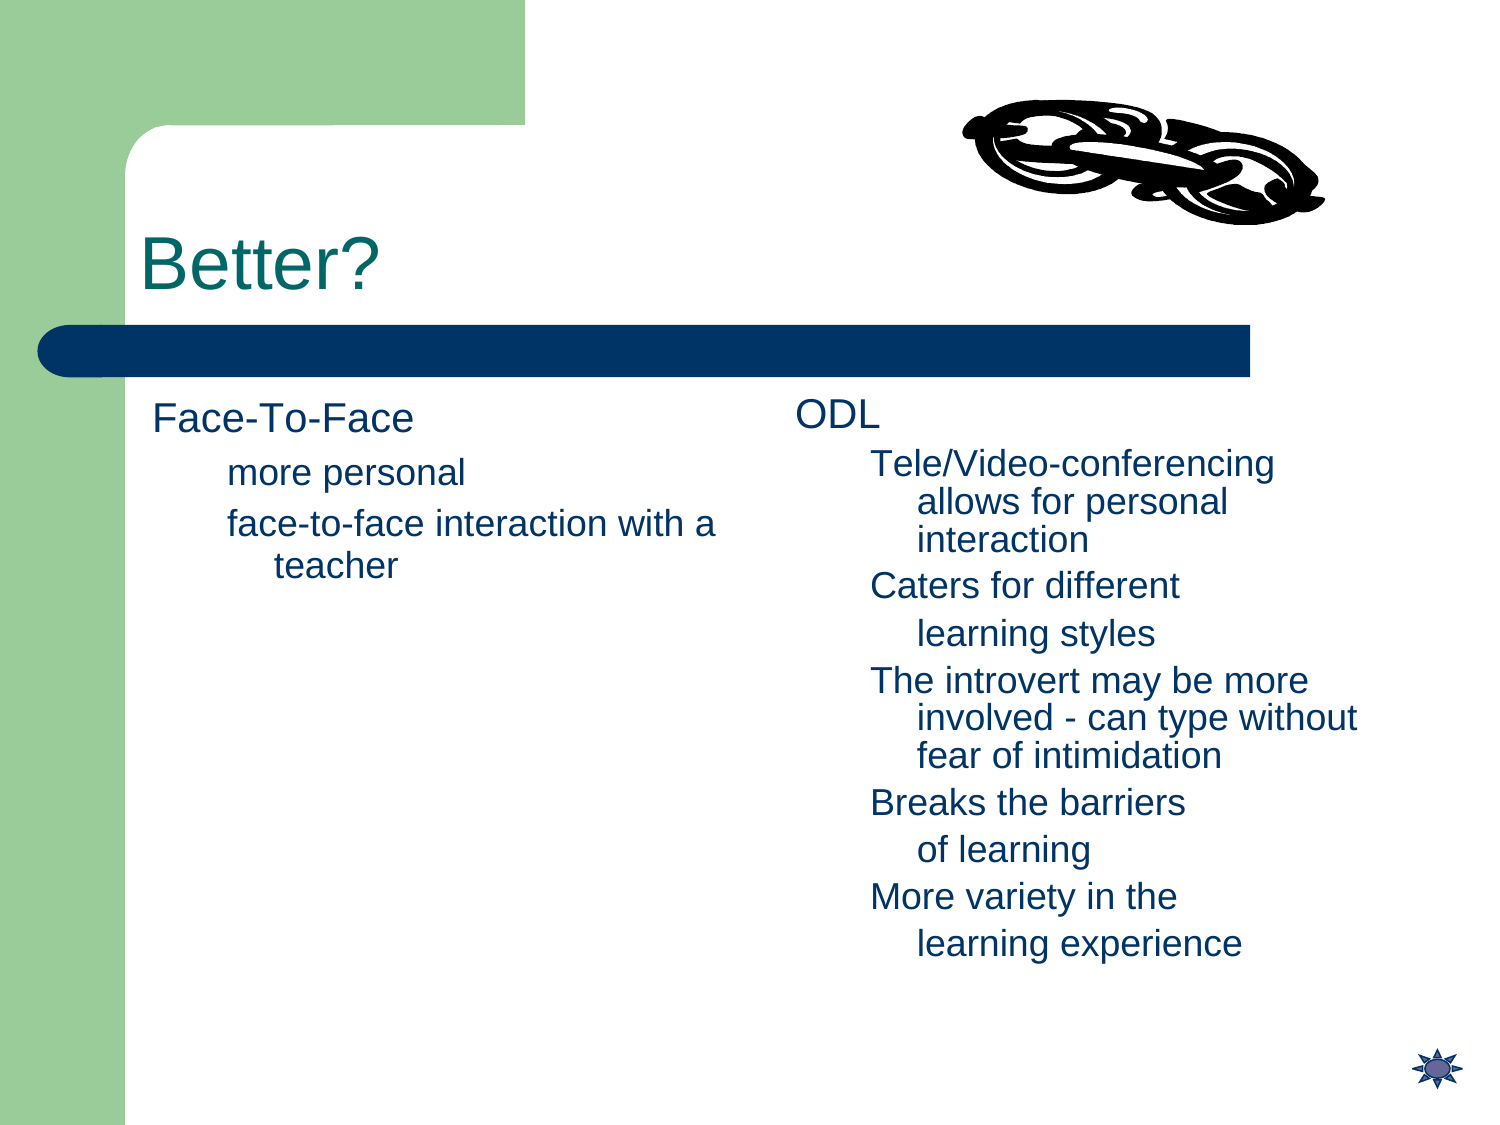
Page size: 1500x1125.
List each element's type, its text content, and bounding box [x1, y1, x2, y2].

list ODL Tele/Video-conferencing allows for personal interaction Caters for different learning styles The introvert may be more involved - can type without fear of intimidation Breaks the barriers of learning More variety in the learning experience [780, 387, 1400, 1063]
list Face-To-Face more personal face-to-face interaction with a teacher [137, 387, 757, 999]
picture [962, 99, 1326, 225]
text_box [1419, 1055, 1456, 1088]
title Better? [124, 124, 1425, 313]
text_box [1433, 1049, 1442, 1058]
text_box [1412, 1066, 1423, 1072]
text_box [1452, 1066, 1463, 1072]
